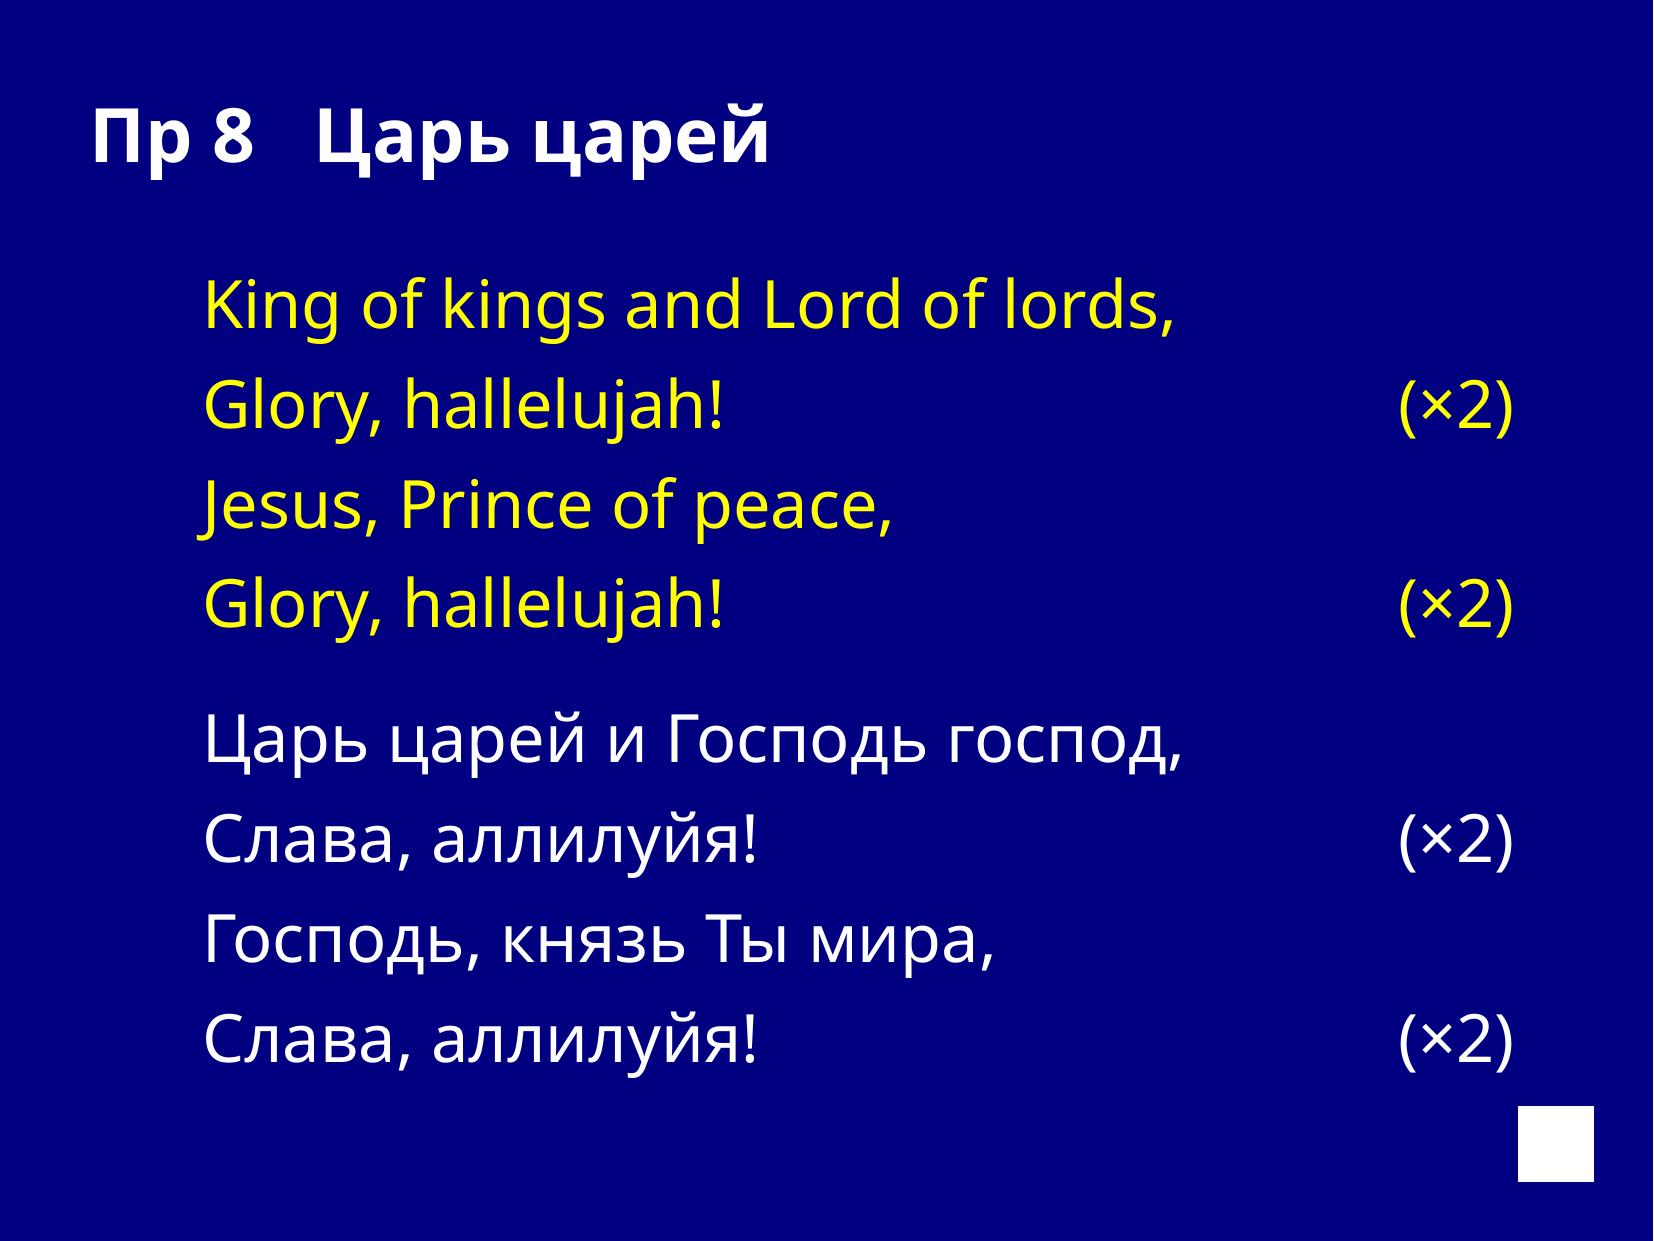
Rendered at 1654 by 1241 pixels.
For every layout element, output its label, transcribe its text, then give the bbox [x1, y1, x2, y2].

text_box King of kings and Lord of lords, Glory, hallelujah! (×2) Jesus, Prince of peace, Glory, hallelujah! (×2) [75, 188, 1576, 638]
text_box [1518, 1106, 1594, 1182]
text_box Царь царей и Господь господ, Слава, аллилуйя! (×2) Господь, князь Ты мира, Слава, аллилуйя! (×2) [75, 675, 1576, 1163]
text_box Пр 8 Царь царей [75, 75, 1576, 188]
